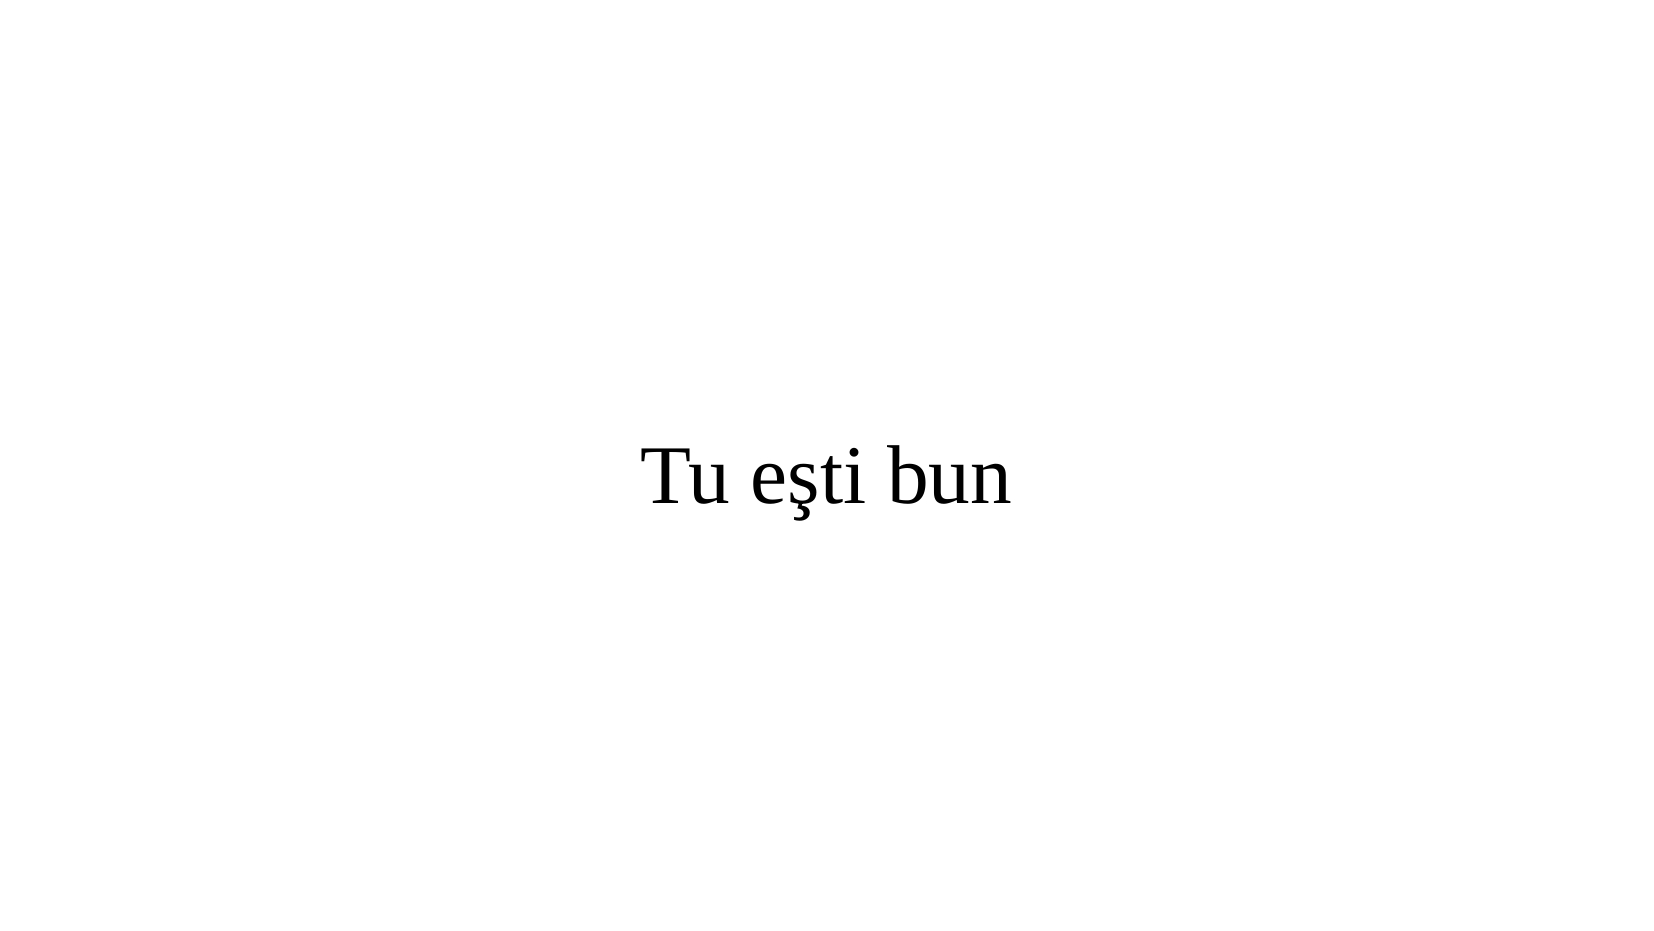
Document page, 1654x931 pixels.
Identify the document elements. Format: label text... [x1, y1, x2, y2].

title Tu eşti bun [165, 420, 1489, 521]
